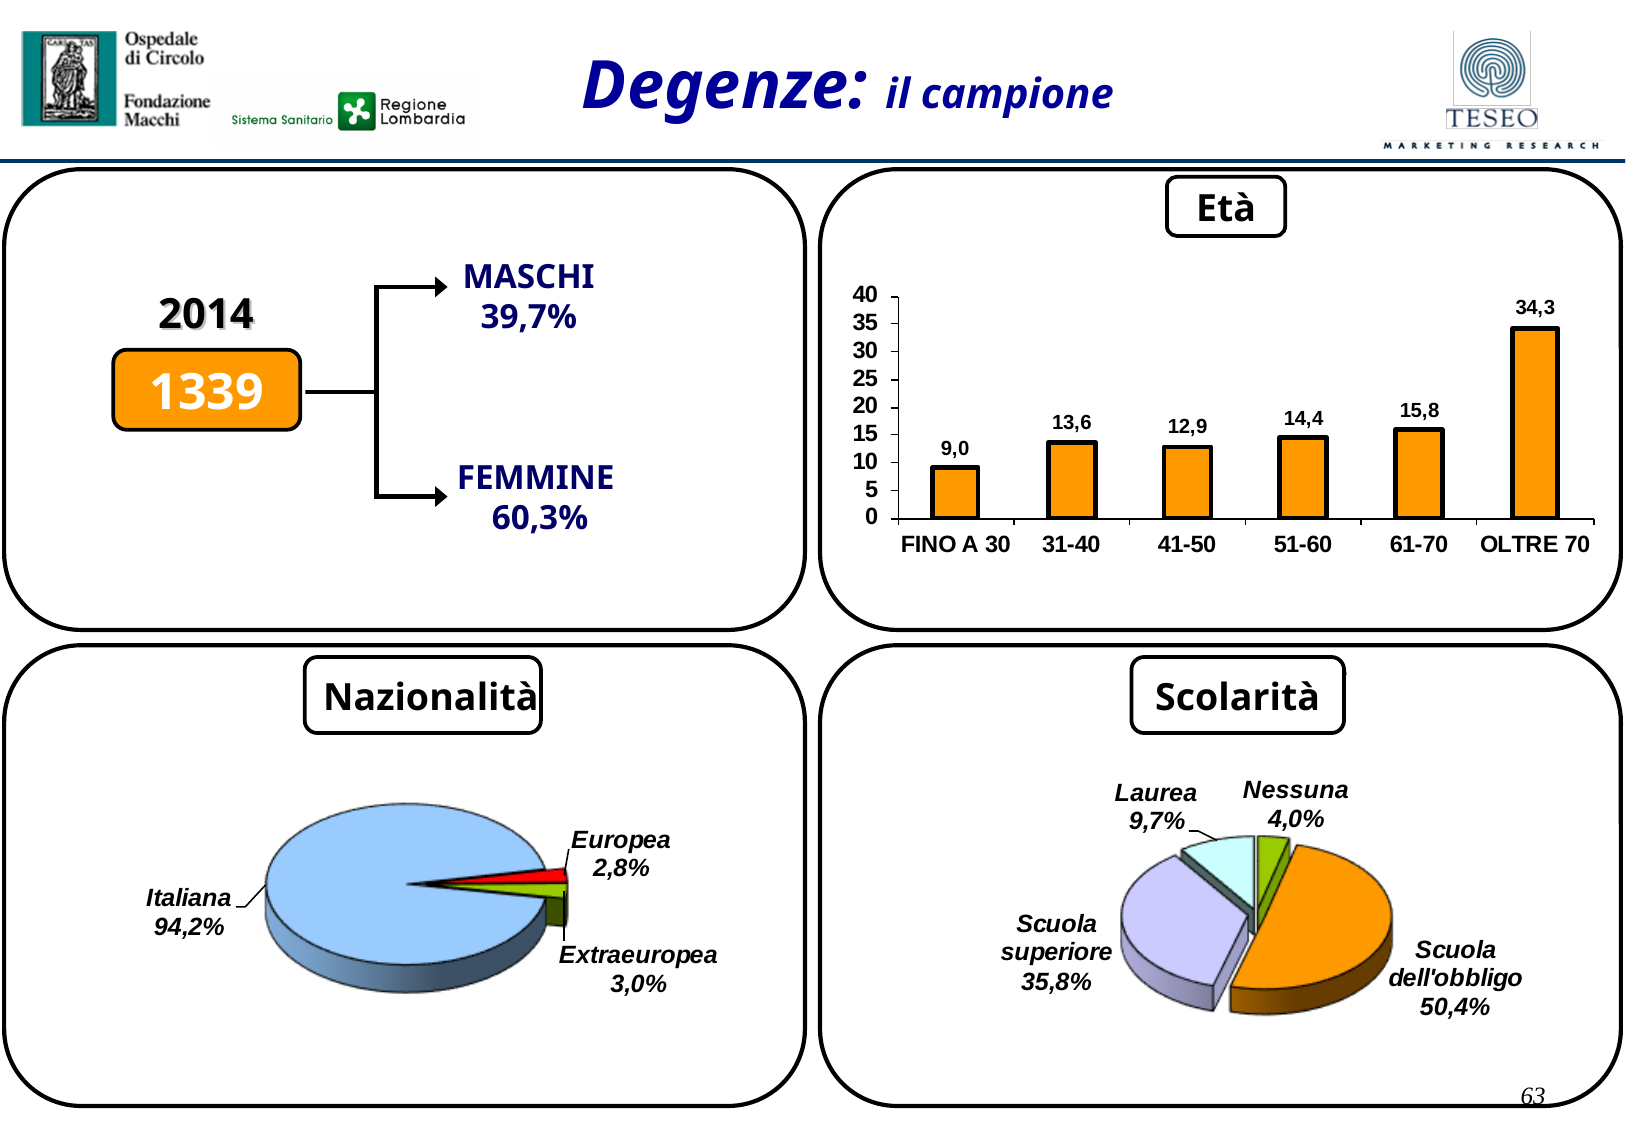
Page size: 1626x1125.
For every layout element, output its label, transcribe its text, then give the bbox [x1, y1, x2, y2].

text_box FEMMINE 60,3% [456, 456, 624, 537]
picture [827, 250, 1614, 629]
text_box 2014 [143, 278, 270, 345]
picture [1381, 31, 1604, 149]
text_box 1339 [113, 349, 301, 430]
text_box MASCHI 39,7% [462, 255, 595, 336]
text_box Età [1166, 176, 1286, 236]
picture [0, 649, 1626, 1117]
picture [21, 31, 483, 149]
text_box Scolarità [1131, 656, 1345, 734]
text_box Degenze: il campione [304, 18, 1392, 144]
